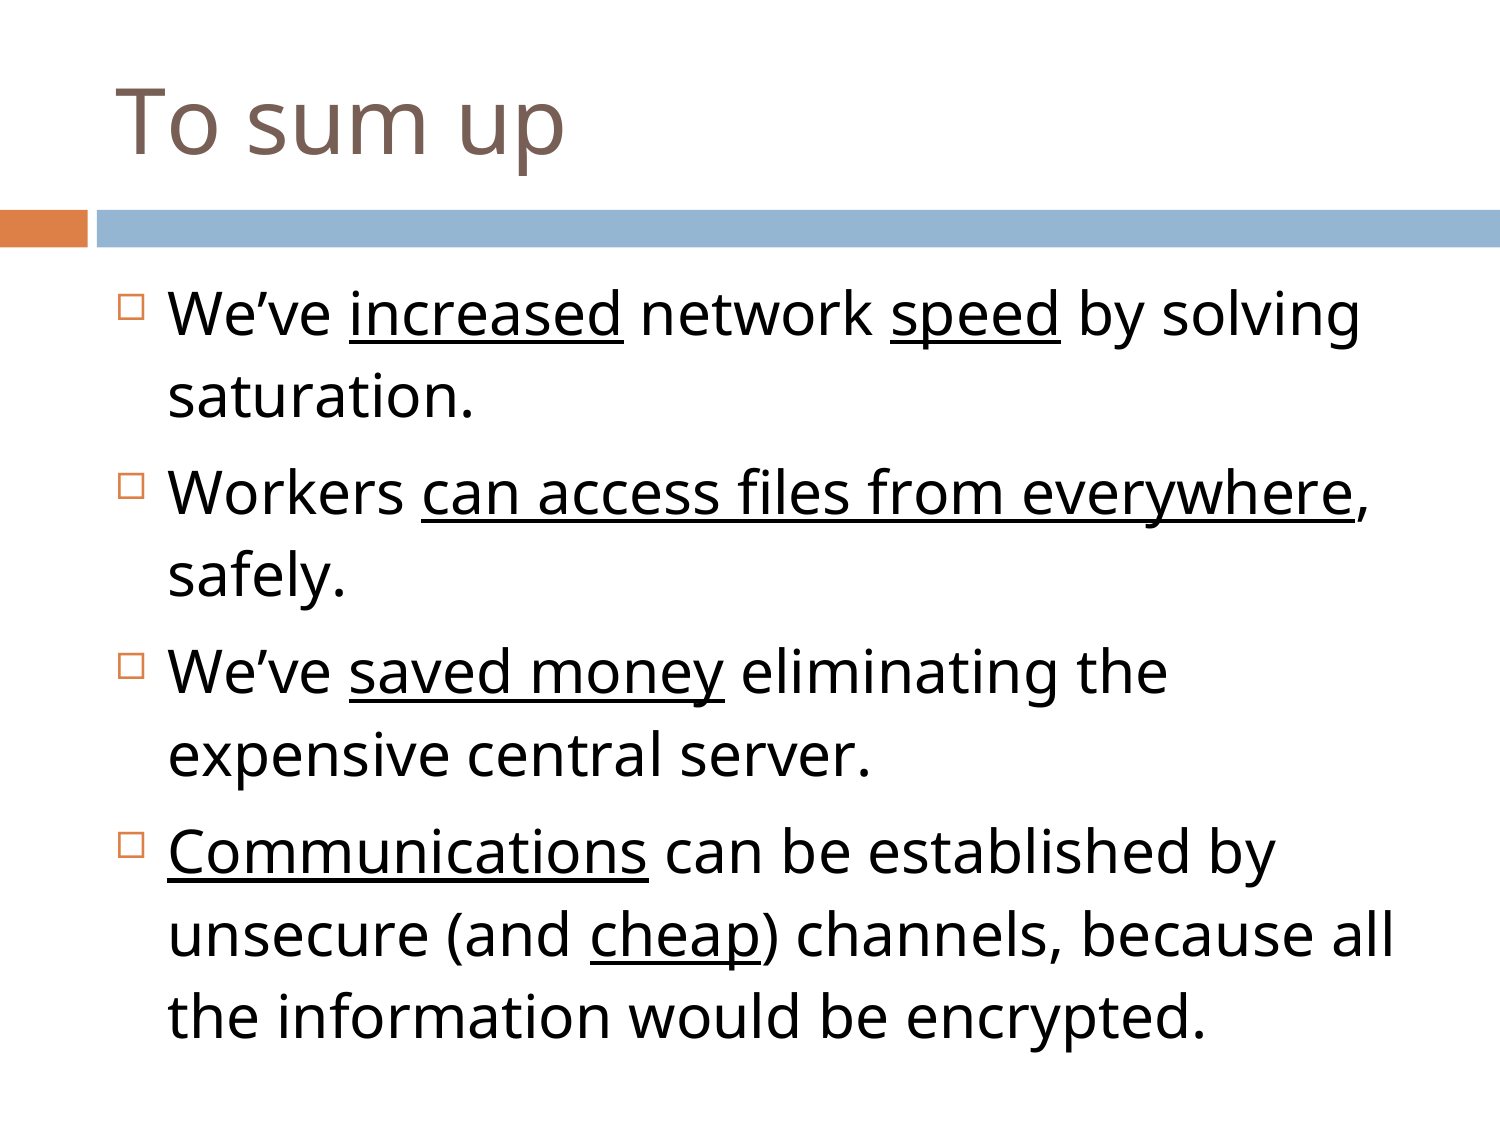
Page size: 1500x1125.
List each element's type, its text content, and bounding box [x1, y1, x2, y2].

list We’ve increased network speed by solving saturation. Workers can access files from everywhere, safely. We’ve saved money eliminating the expensive central server. Communications can be established by unsecure (and cheap) channels, because all the information would be encrypted. [100, 262, 1438, 1001]
title To sum up [100, 37, 1438, 201]
